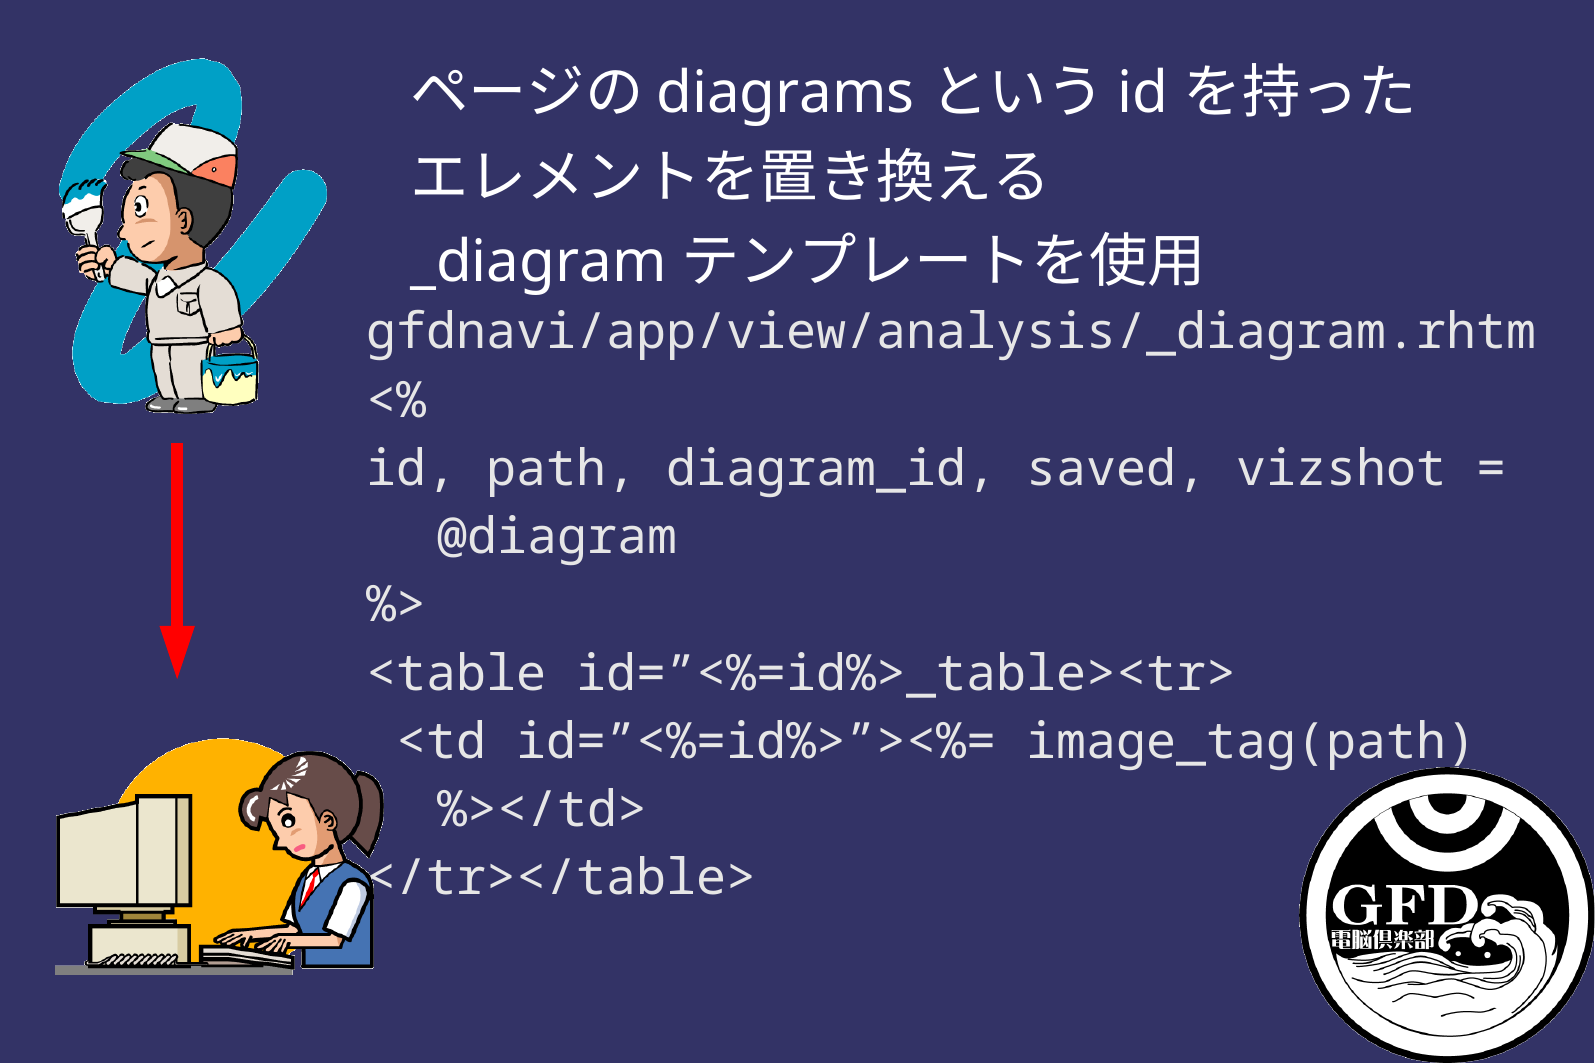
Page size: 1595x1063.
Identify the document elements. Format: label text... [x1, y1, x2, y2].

list gfdnavi/app/view/analysis/_diagram.rhtm <% id, path, diagram_id, saved, vizshot = @diagram %> <table id=”<%=id%>_table><tr> <td id=”<%=id%>”><%= image_tag(path) %></td> </tr></table> [354, 295, 1565, 739]
picture [1299, 767, 1595, 1063]
picture [59, 58, 327, 414]
picture [55, 738, 384, 975]
picture [59, 58, 196, 182]
text_box ページの diagrams という id を持った エレメントを置き換える _diagram テンプレートを使用 [383, 37, 1536, 266]
